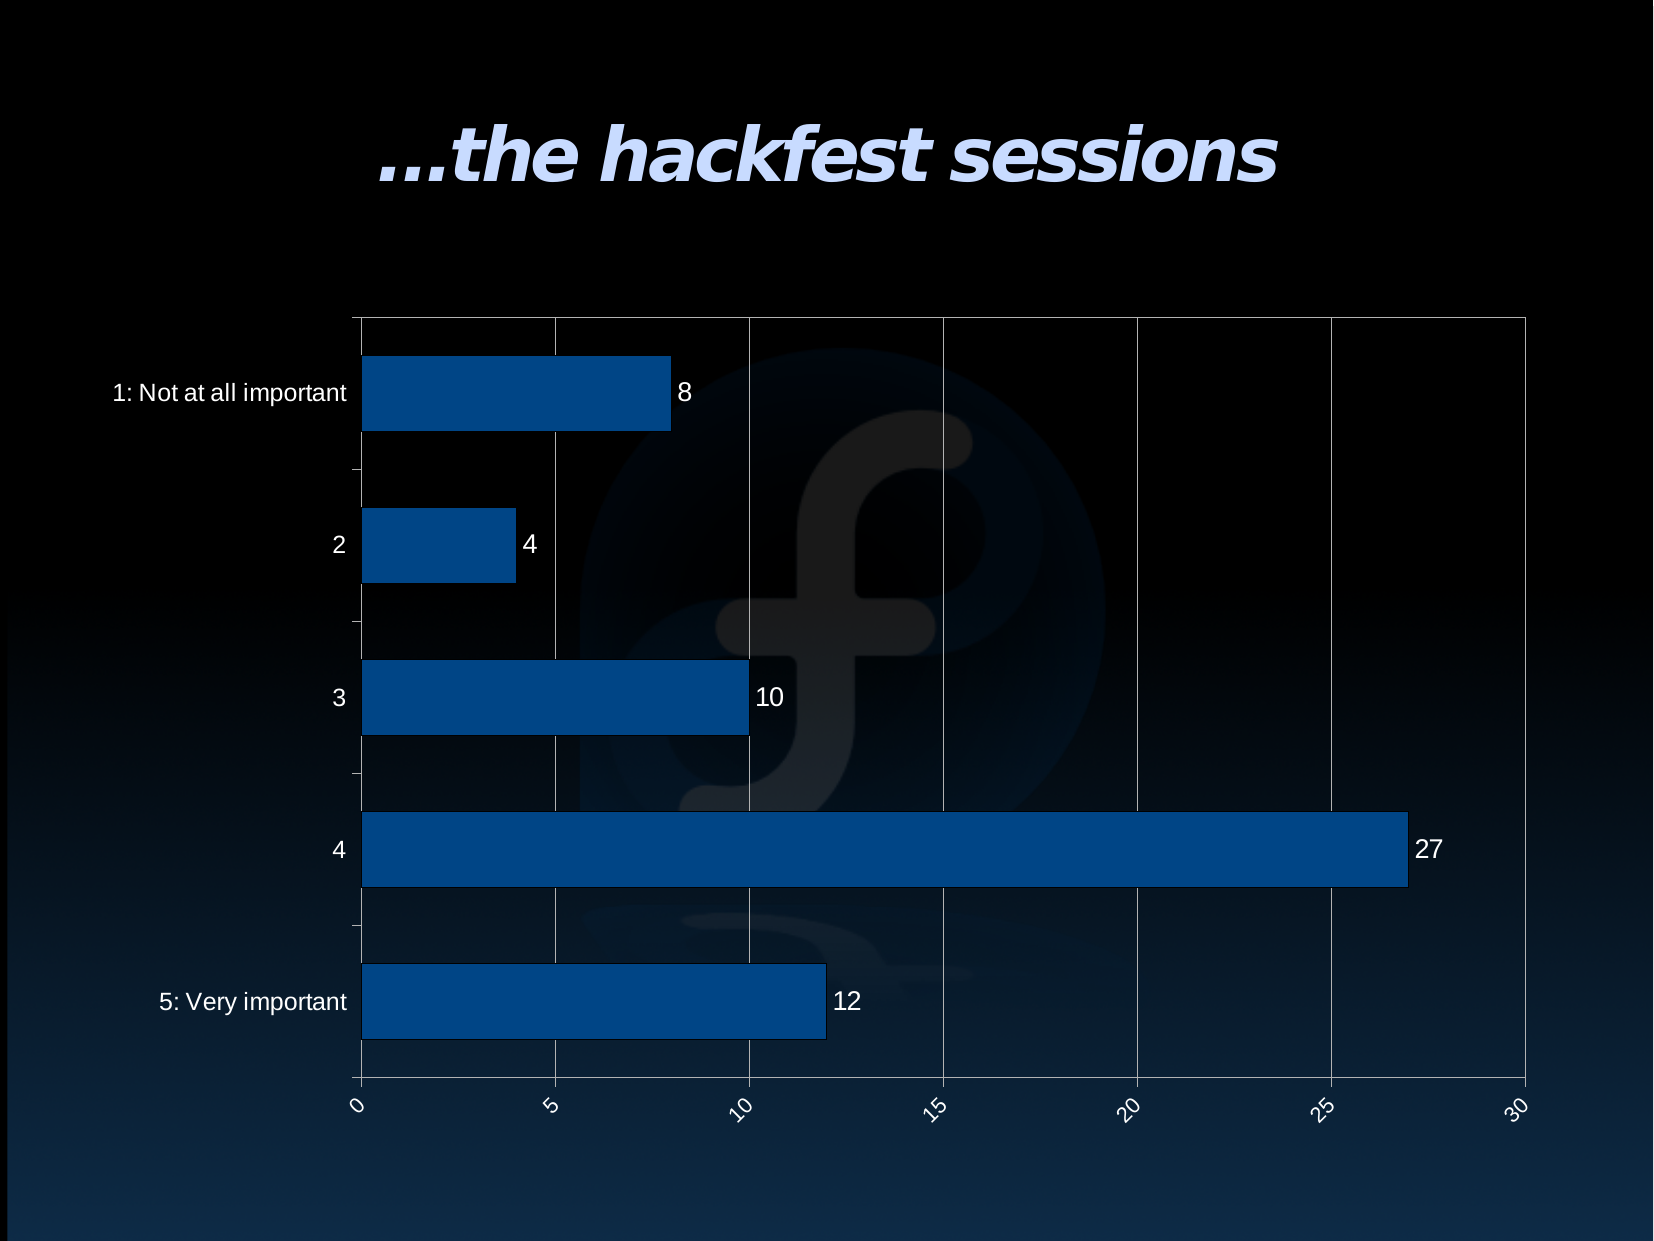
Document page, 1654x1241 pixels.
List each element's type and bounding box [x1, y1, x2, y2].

chart [361, 355, 672, 432]
picture [7, 6, 1654, 1241]
